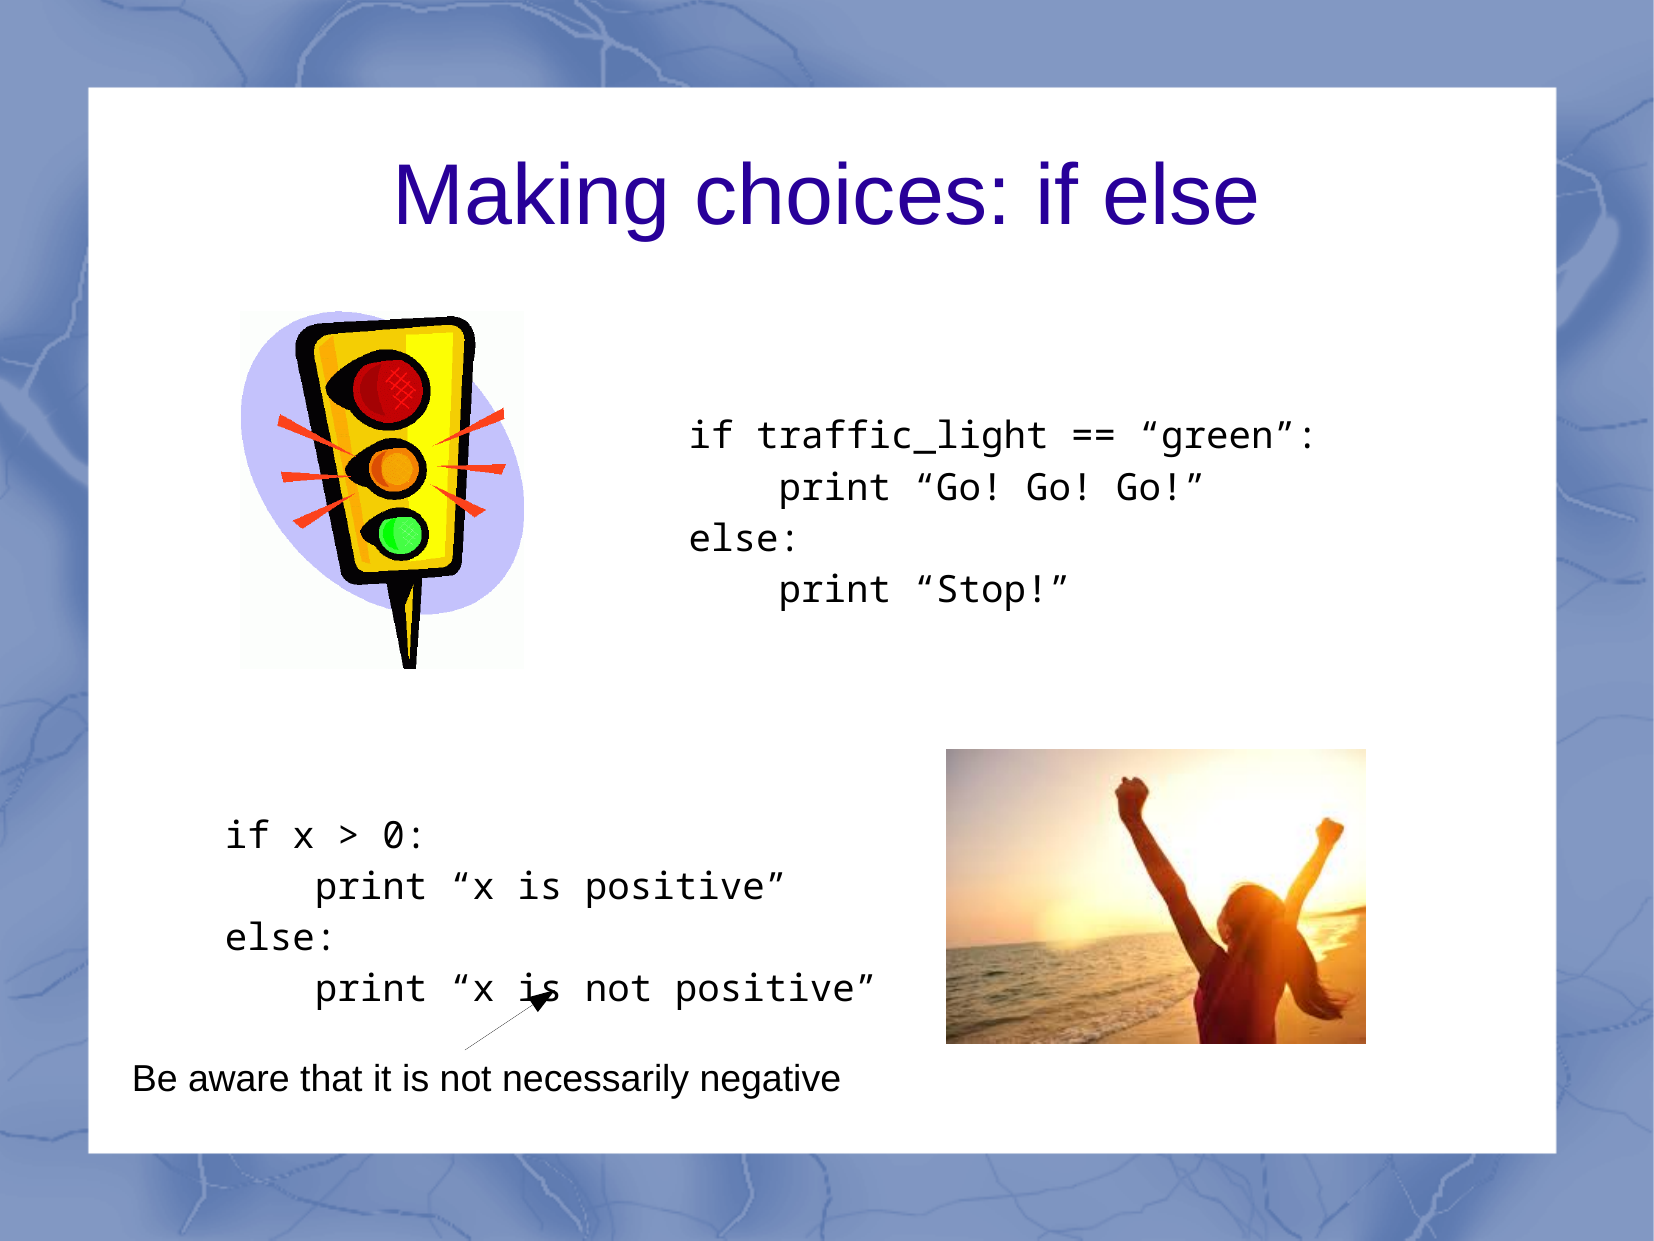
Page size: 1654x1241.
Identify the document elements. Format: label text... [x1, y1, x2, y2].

picture [0, 0, 1654, 1241]
text_box if traffic_light == “green”: print “Go! Go! Go!” else: print “Stop!” [673, 401, 1334, 591]
text_box Be aware that it is not necessarily negative [117, 1050, 856, 1107]
text_box if x > 0: print “x is positive” else: print “x is not positive” [210, 801, 893, 991]
title Making choices: if else [118, 90, 1536, 298]
